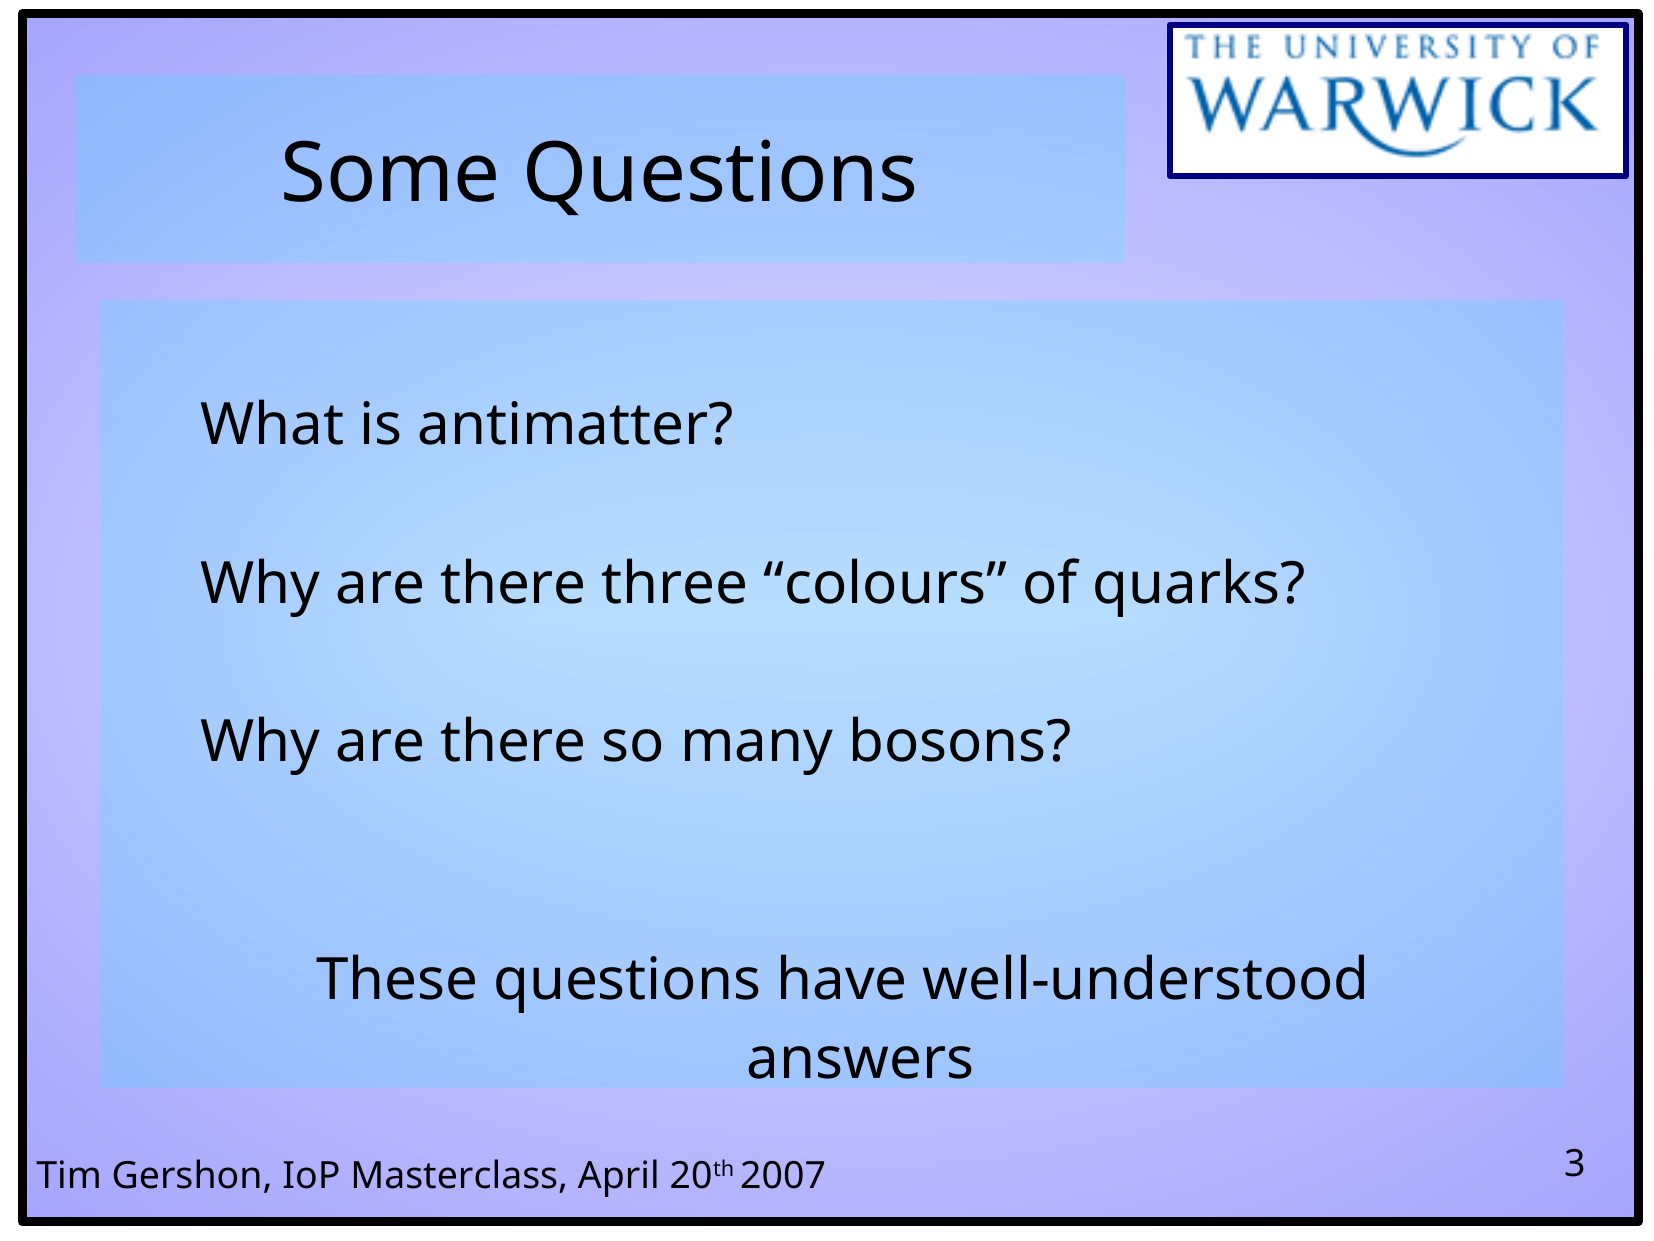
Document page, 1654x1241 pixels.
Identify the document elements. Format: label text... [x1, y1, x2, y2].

text_box What is antimatter? Why are there three “colours” of quarks? Why are there so many bosons? These questions have well-understood answers [150, 375, 1501, 954]
text_box [22, 13, 1639, 1222]
text_box <number> [1537, 1125, 1613, 1201]
text_box Tim Gershon, IoP Masterclass, April 20th 2007 [37, 1136, 826, 1212]
text_box Some Questions [75, 75, 1126, 263]
picture [1172, 27, 1623, 174]
